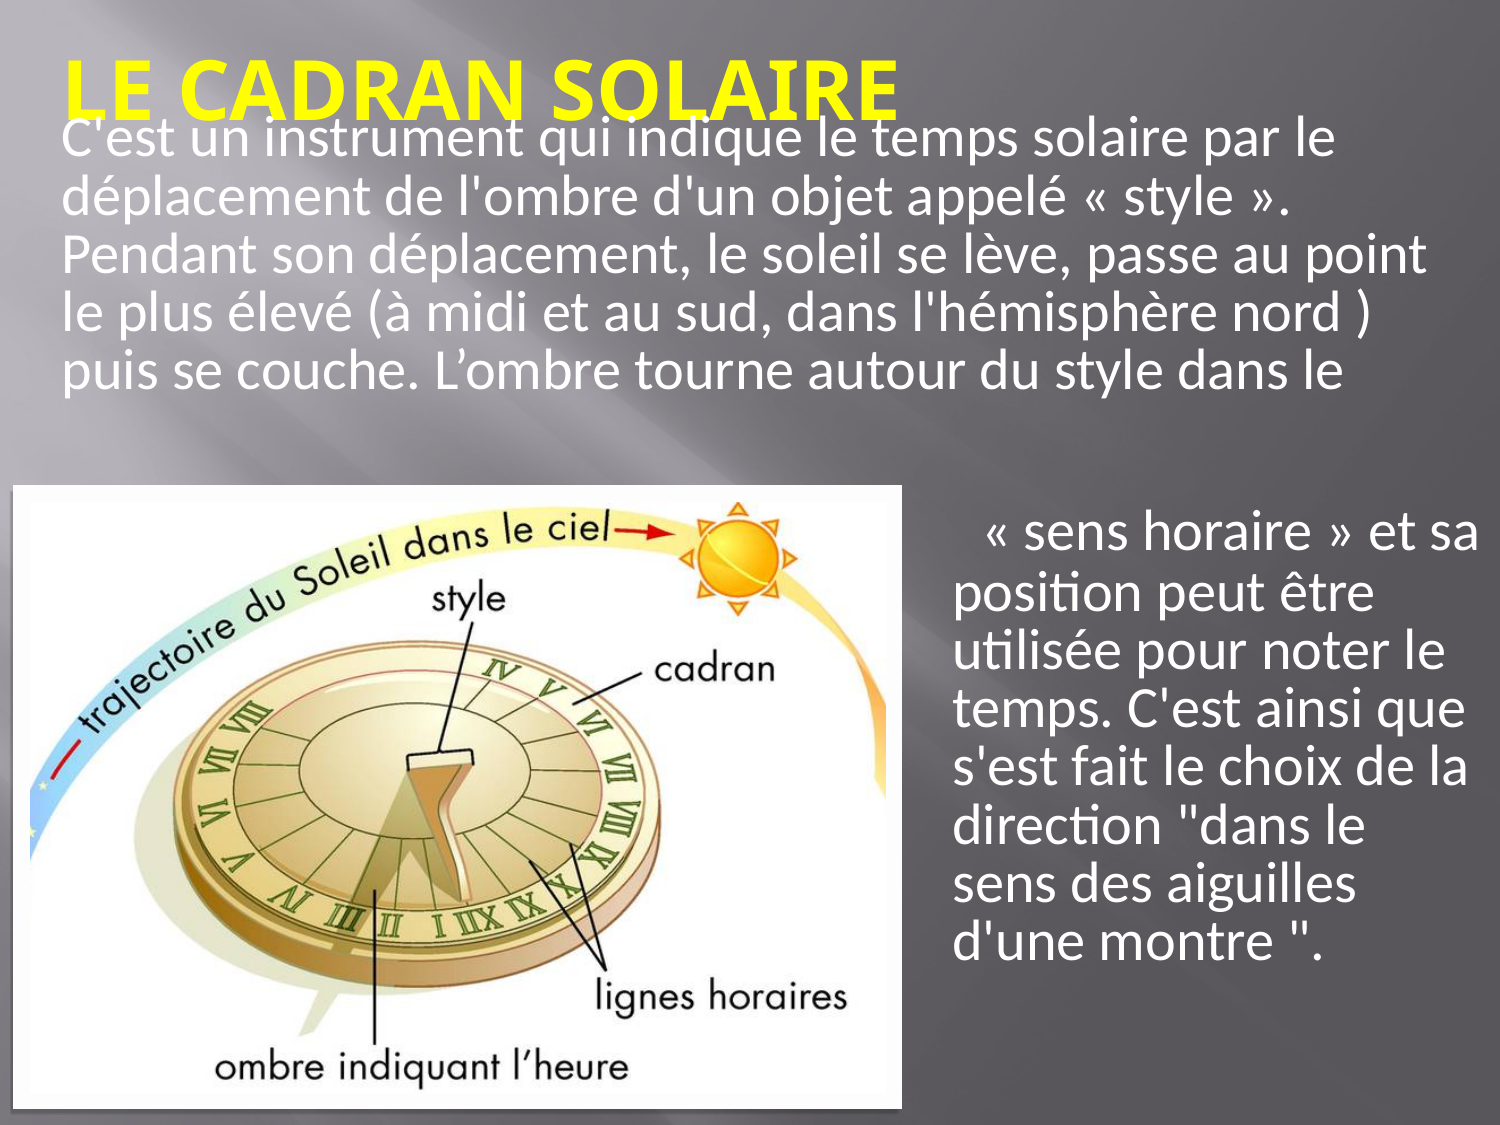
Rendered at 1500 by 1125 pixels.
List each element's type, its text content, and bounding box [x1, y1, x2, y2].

text_box C'est un instrument qui indique le temps solaire par le déplacement de l'ombre d'un objet appelé « style ». Pendant son déplacement, le soleil se lève, passe au point le plus élevé (à midi et au sud, dans l'hémisphère nord ) puis se couche. L’ombre tourne autour du style dans le [46, 105, 1454, 642]
picture [29, 501, 886, 1093]
picture [0, 0, 1500, 1125]
text_box « sens horaire » et sa position peut être utilisée pour noter le temps. C'est ainsi que s'est fait le choix de la direction "dans le sens des aiguilles d'une montre ". [937, 480, 1500, 1092]
text_box LE CADRAN SOLAIRE [46, 23, 1300, 105]
